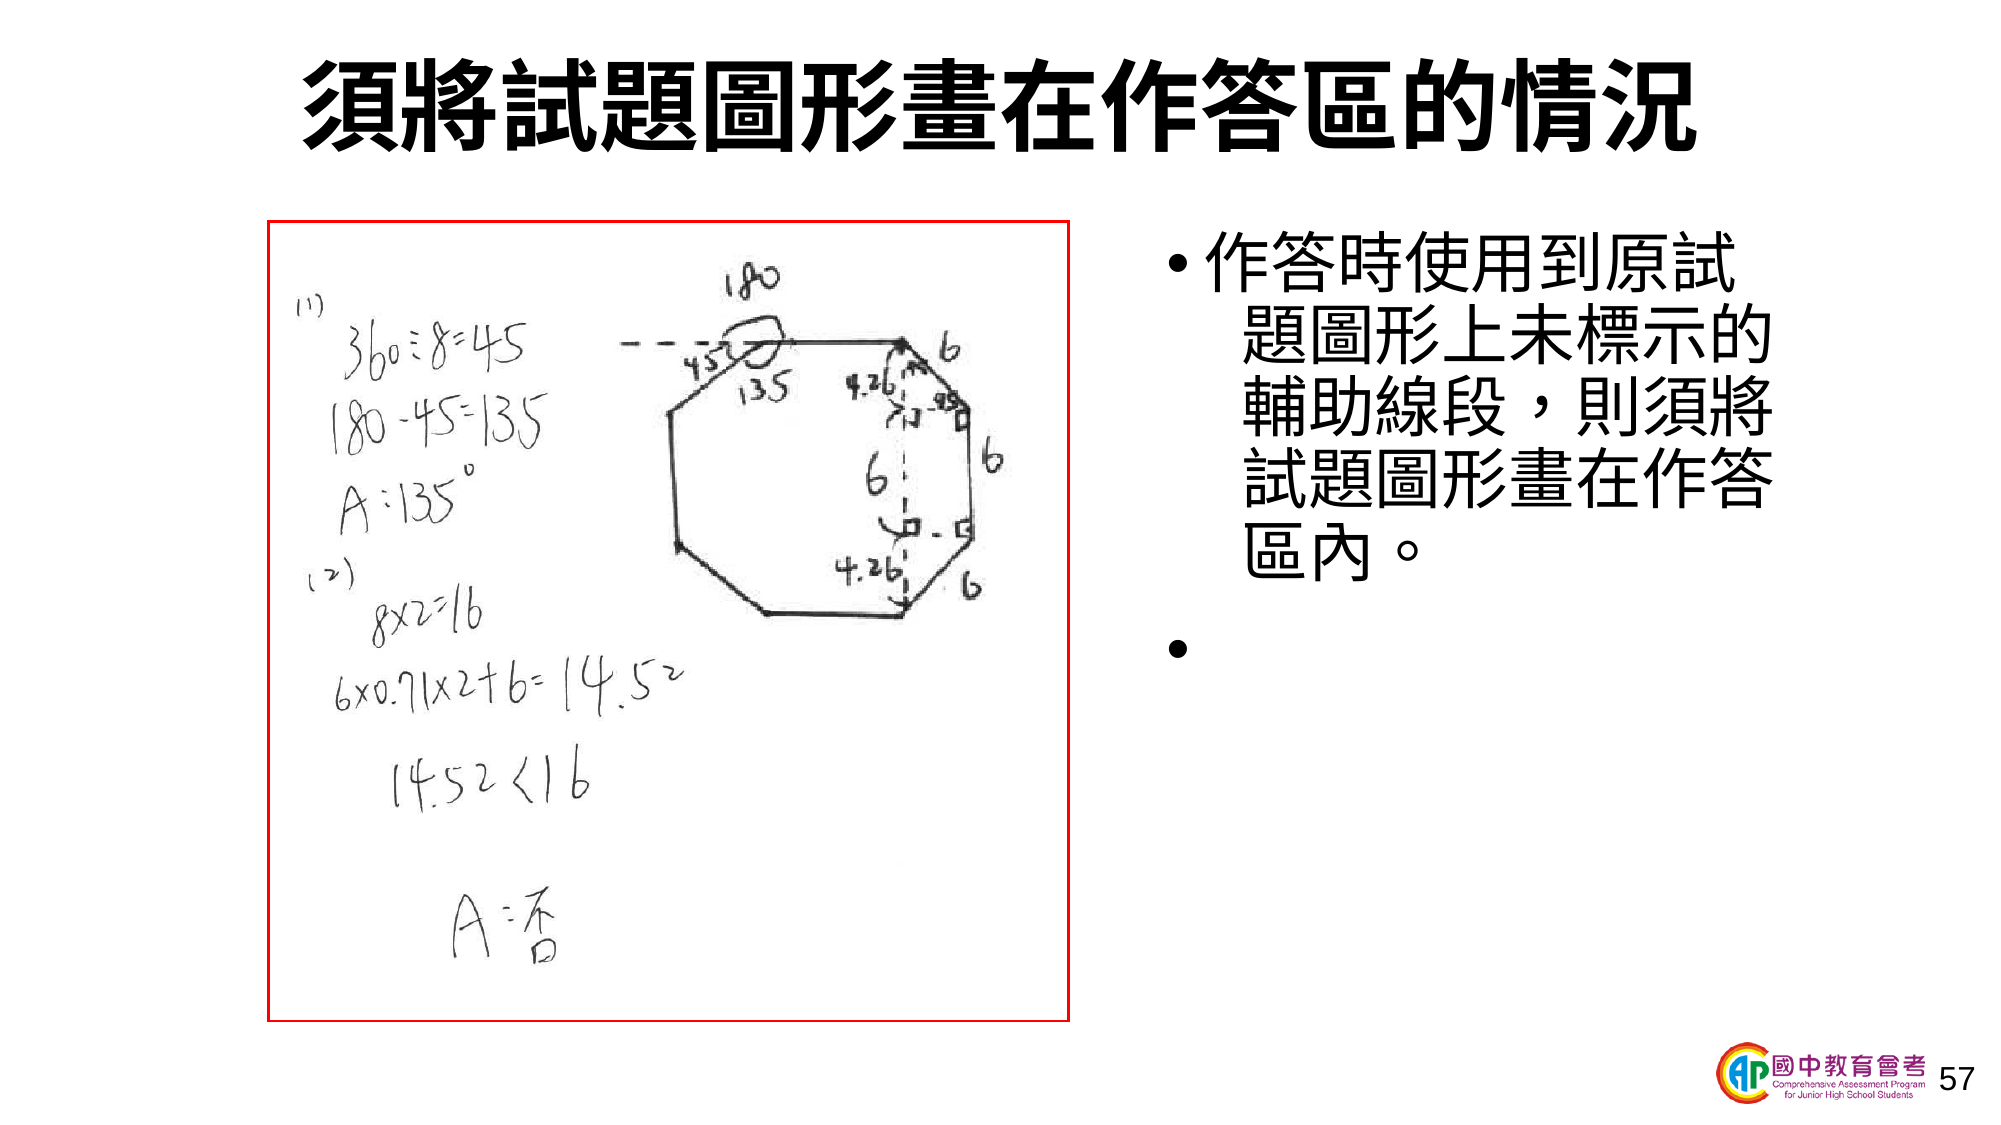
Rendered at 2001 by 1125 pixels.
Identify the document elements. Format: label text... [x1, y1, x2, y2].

text_box 57 [1923, 1047, 2000, 1108]
list 作答時使用到原試題圖形上未標示的輔助線段，則須將試題圖形畫在作答區內。 [1151, 222, 1802, 966]
picture [269, 222, 1068, 1020]
title 須將試題圖形畫在作答區的情況 [137, 2, 1863, 220]
